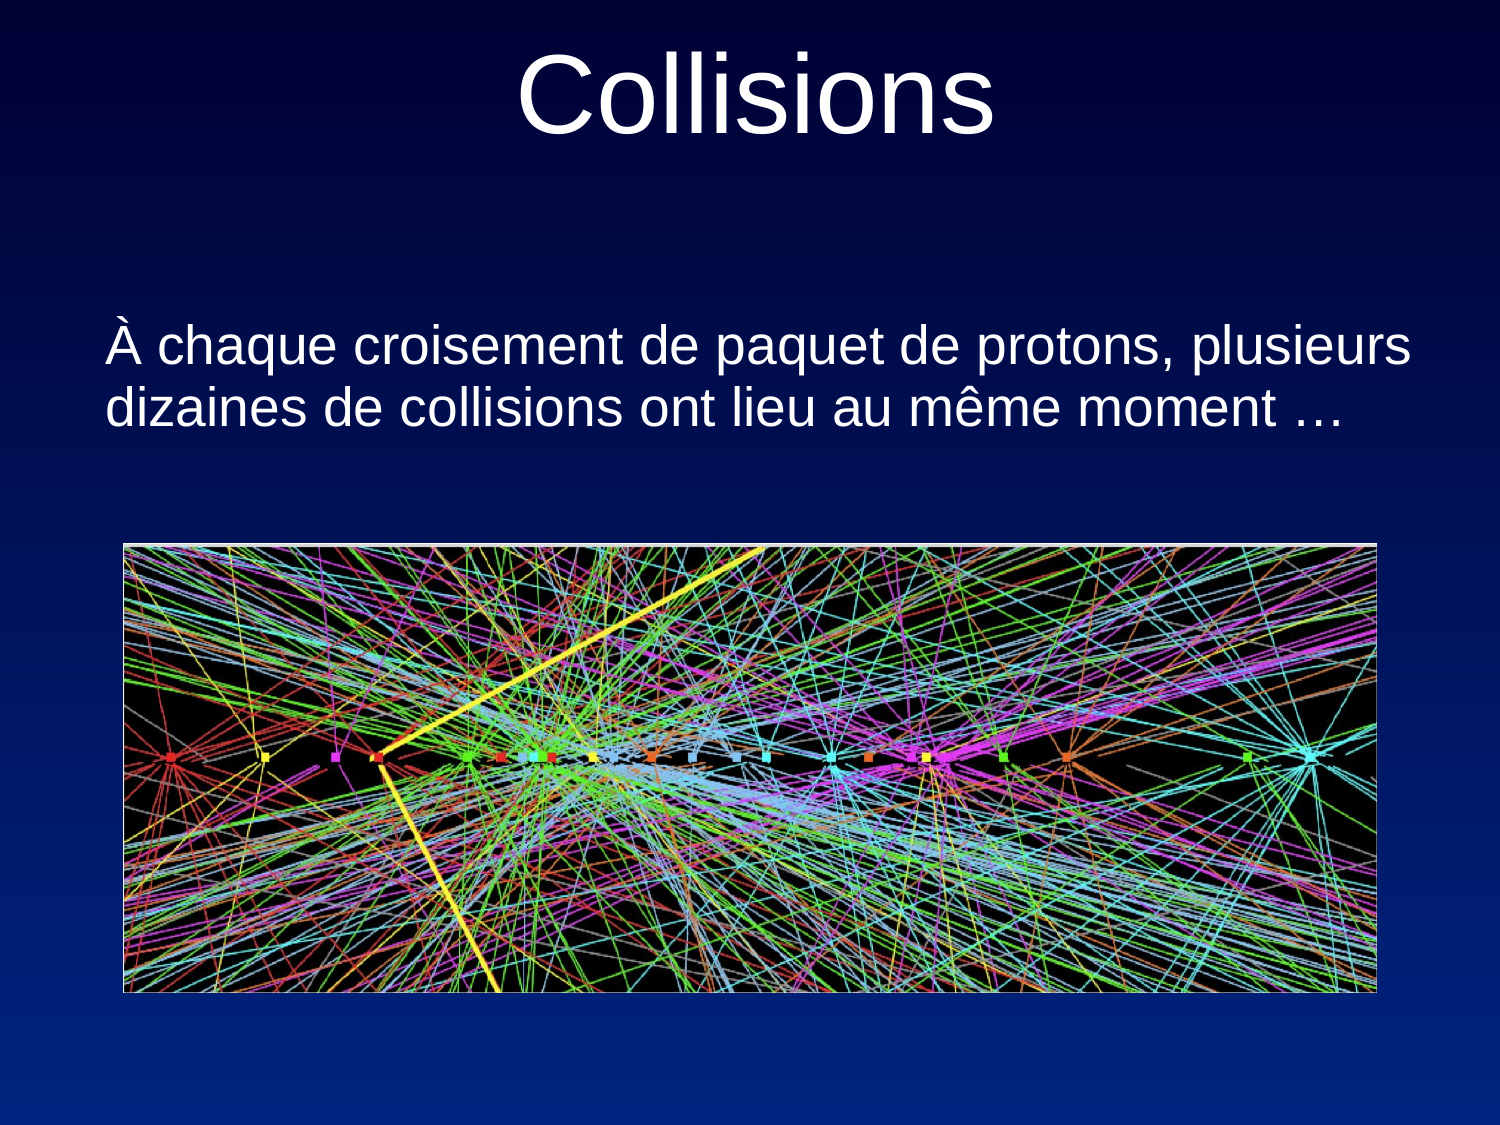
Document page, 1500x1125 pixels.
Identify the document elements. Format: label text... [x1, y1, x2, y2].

text_box À chaque croisement de paquet de protons, plusieurs dizaines de collisions ont lieu au même moment … [55, 307, 1430, 446]
picture [123, 543, 1377, 993]
title Collisions [11, 0, 1500, 189]
